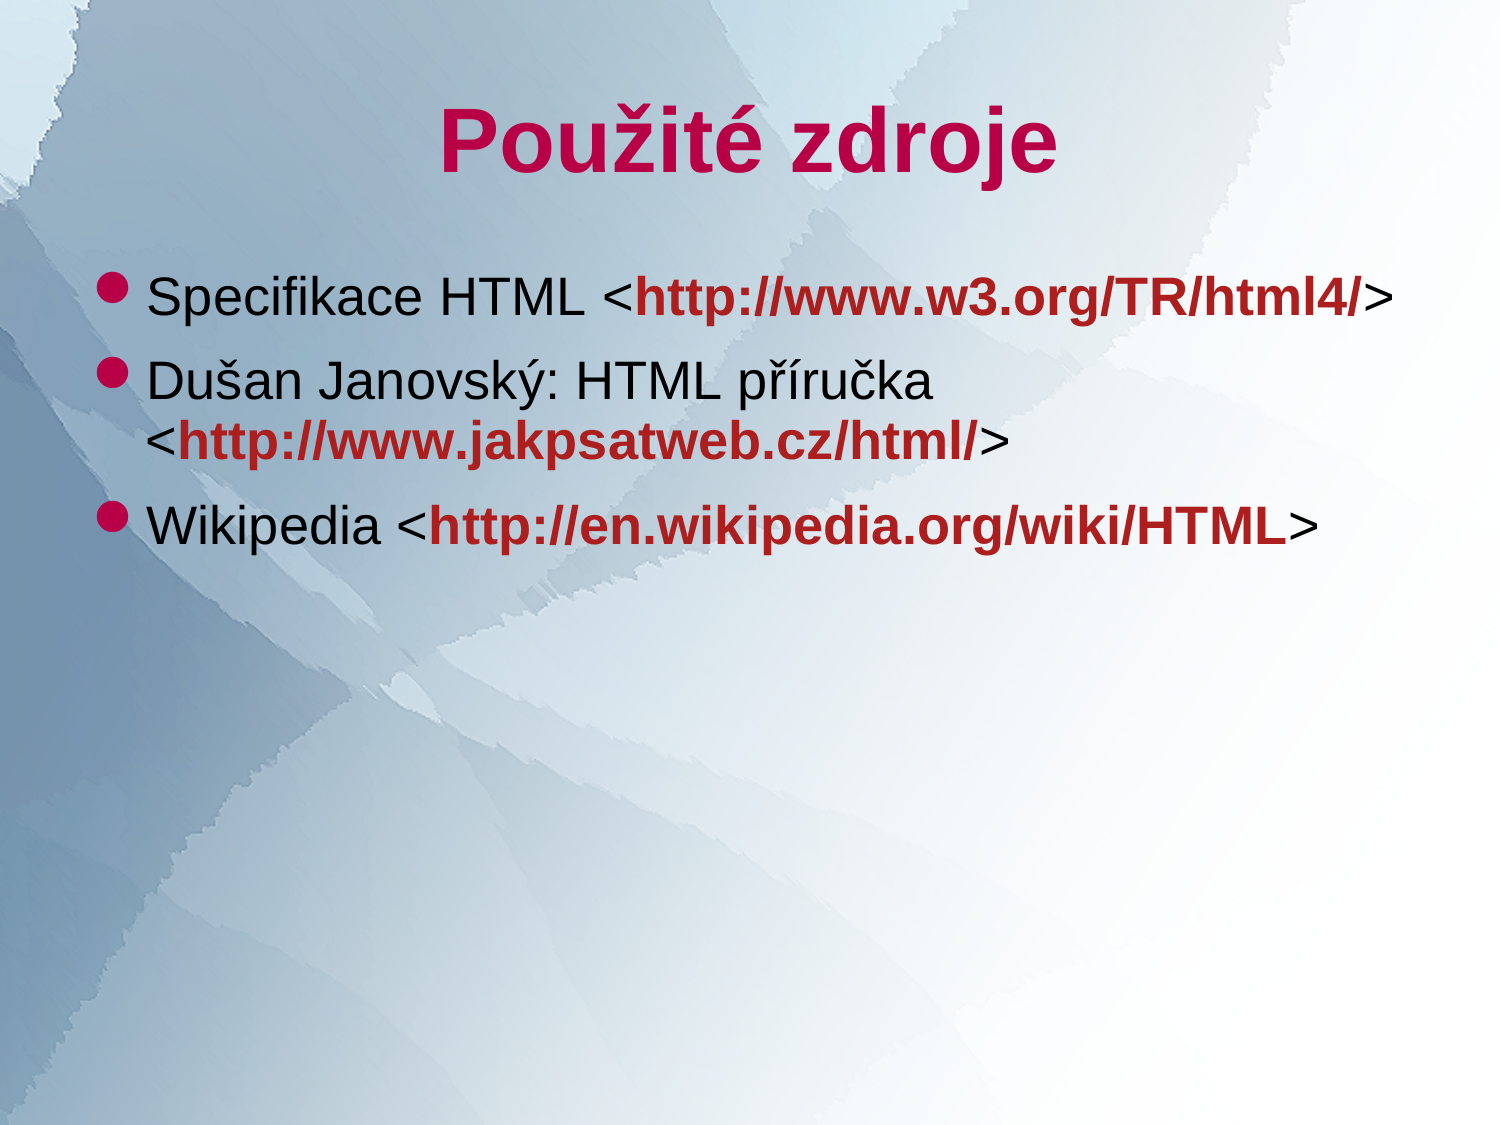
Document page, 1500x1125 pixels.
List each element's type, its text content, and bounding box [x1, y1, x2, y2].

picture [0, 0, 1500, 1125]
text_box Specifikace HTML <http://www.w3.org/TR/html4/> Dušan Janovský: HTML příručka <http://www.jakpsatweb.cz/html/> Wikipedia <http://en.wikipedia.org/wiki/HTML> [75, 263, 1426, 991]
text_box Použité zdroje [75, 52, 1426, 226]
